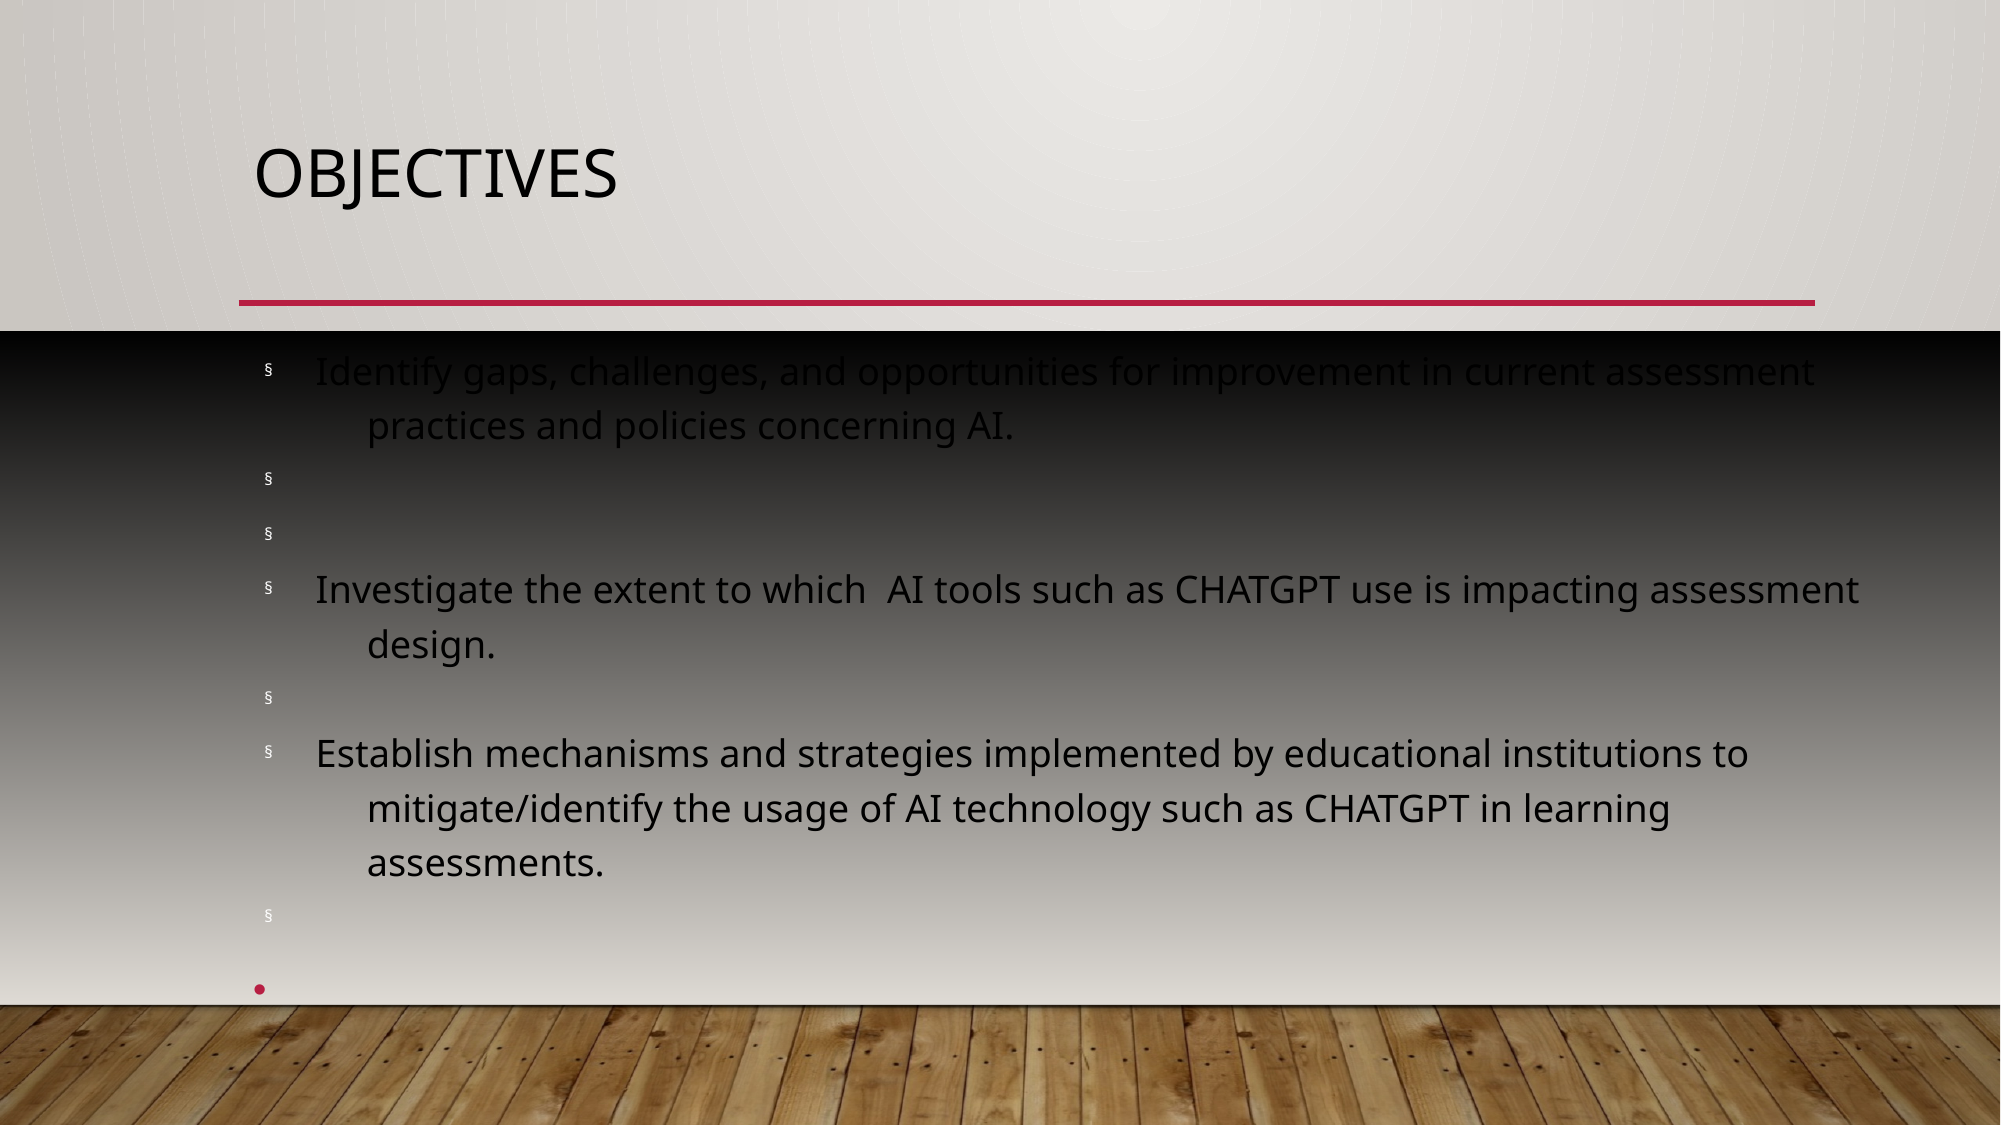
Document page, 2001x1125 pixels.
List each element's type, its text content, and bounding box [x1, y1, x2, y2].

list Identify gaps, challenges, and opportunities for improvement in current assessment practices and policies concerning AI. Investigate the extent to which AI tools such as CHATGPT use is impacting assessment design. Establish mechanisms and strategies implemented by educational institutions to mitigate/identify the usage of AI technology such as CHATGPT in learning assessments. [238, 330, 1890, 897]
title Objectives [238, 131, 1814, 305]
